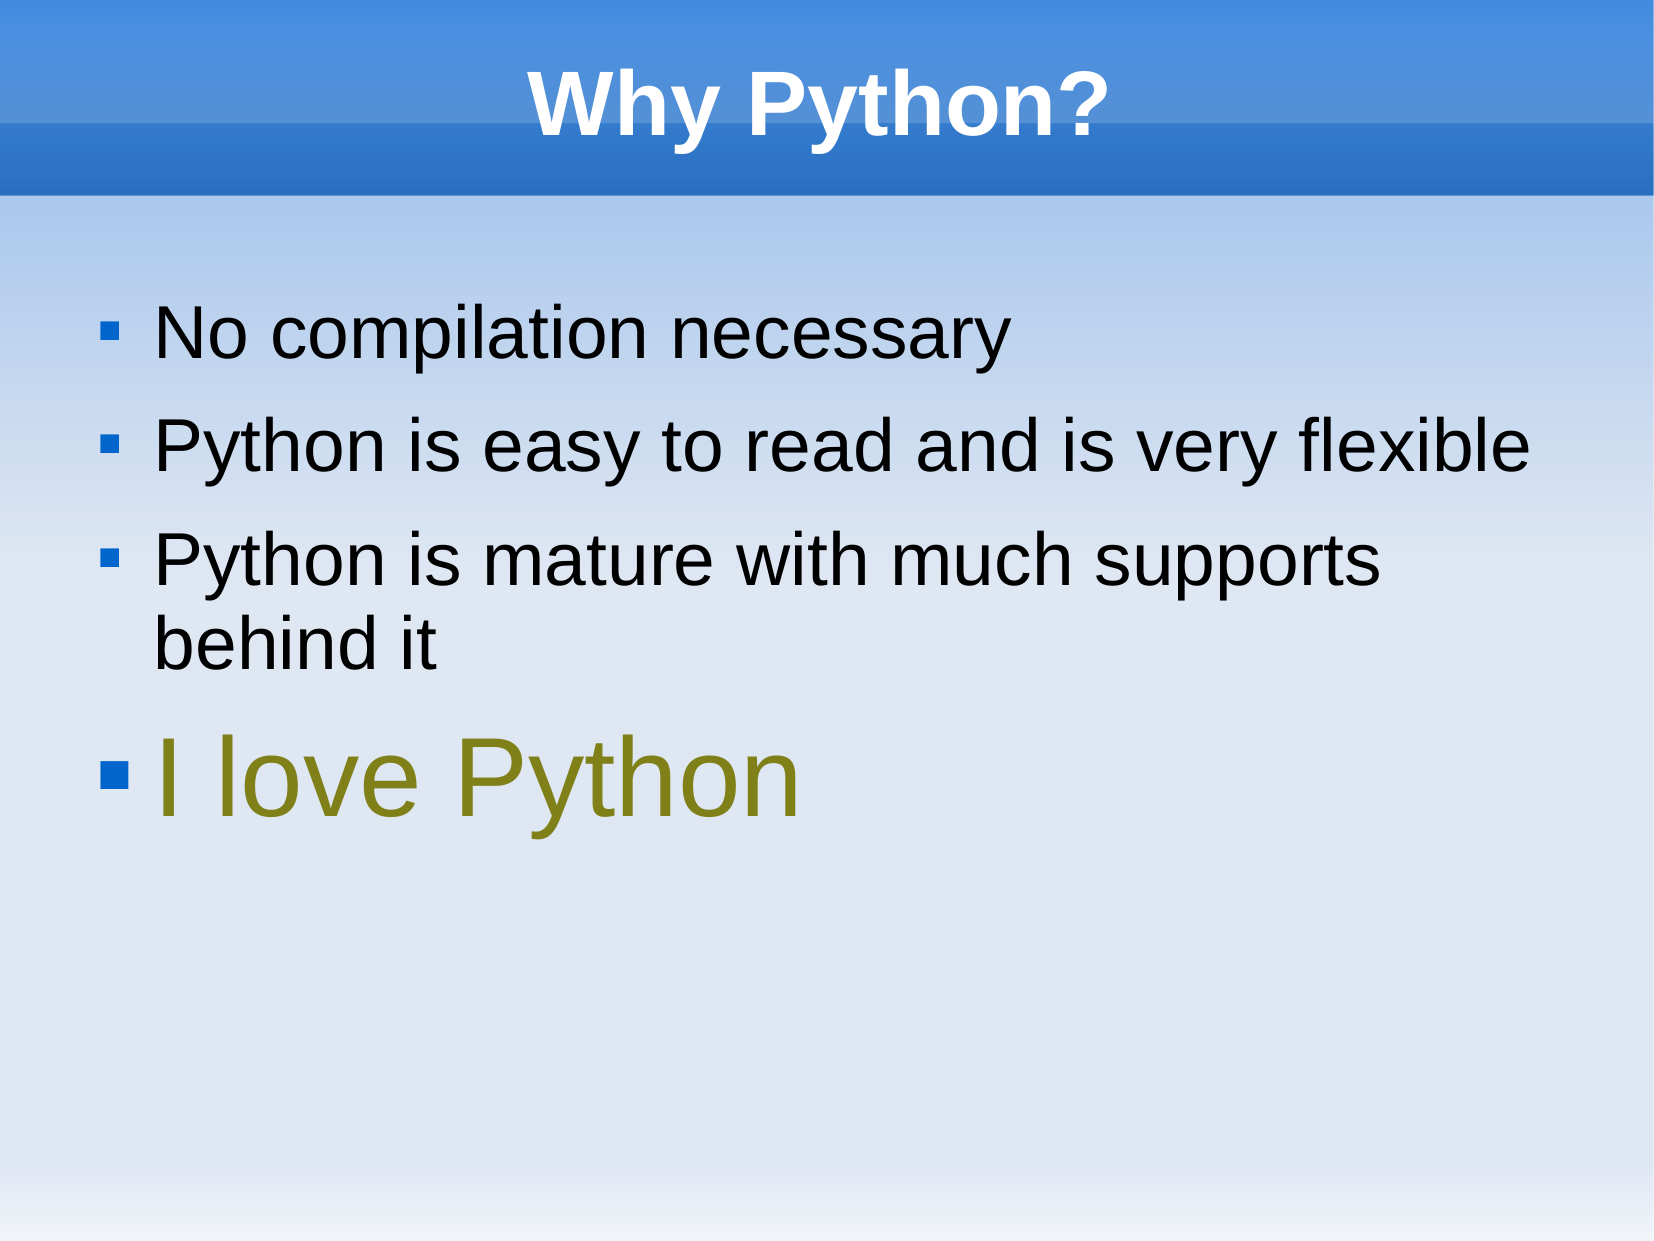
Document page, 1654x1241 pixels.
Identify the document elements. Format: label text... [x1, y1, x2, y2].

list No compilation necessary Python is easy to read and is very flexible Python is mature with much supports behind it I love Python [82, 290, 1571, 1109]
picture [0, 0, 1654, 1241]
title Why Python? [76, 0, 1565, 208]
